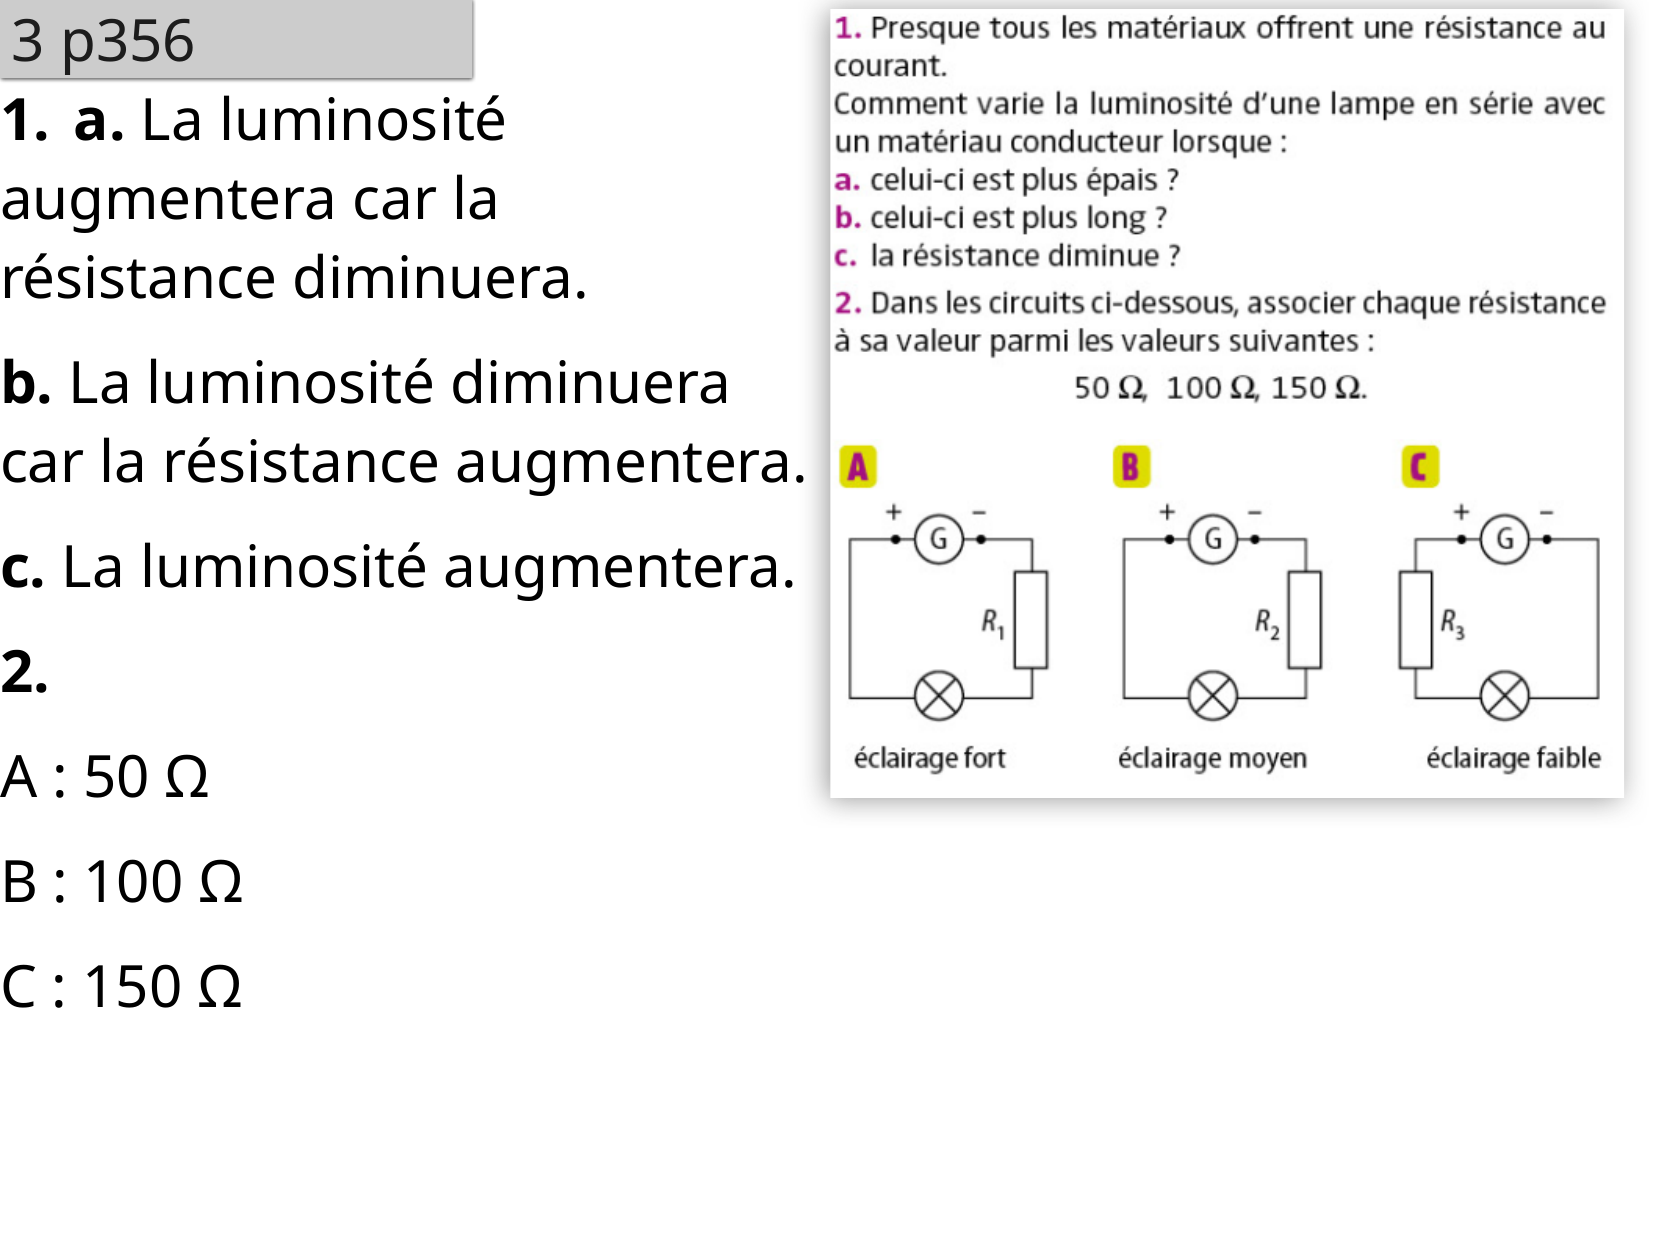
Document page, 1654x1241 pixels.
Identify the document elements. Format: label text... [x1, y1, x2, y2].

picture [830, 9, 1625, 798]
list 1. a. La luminosité augmentera car la résistance diminuera. b. La luminosité diminuera car la résistance augmentera. c. La luminosité augmentera. 2. A : 50 Ω B : 100 Ω C : 150 Ω [0, 78, 1654, 1241]
title 3 p356 [0, 0, 473, 78]
